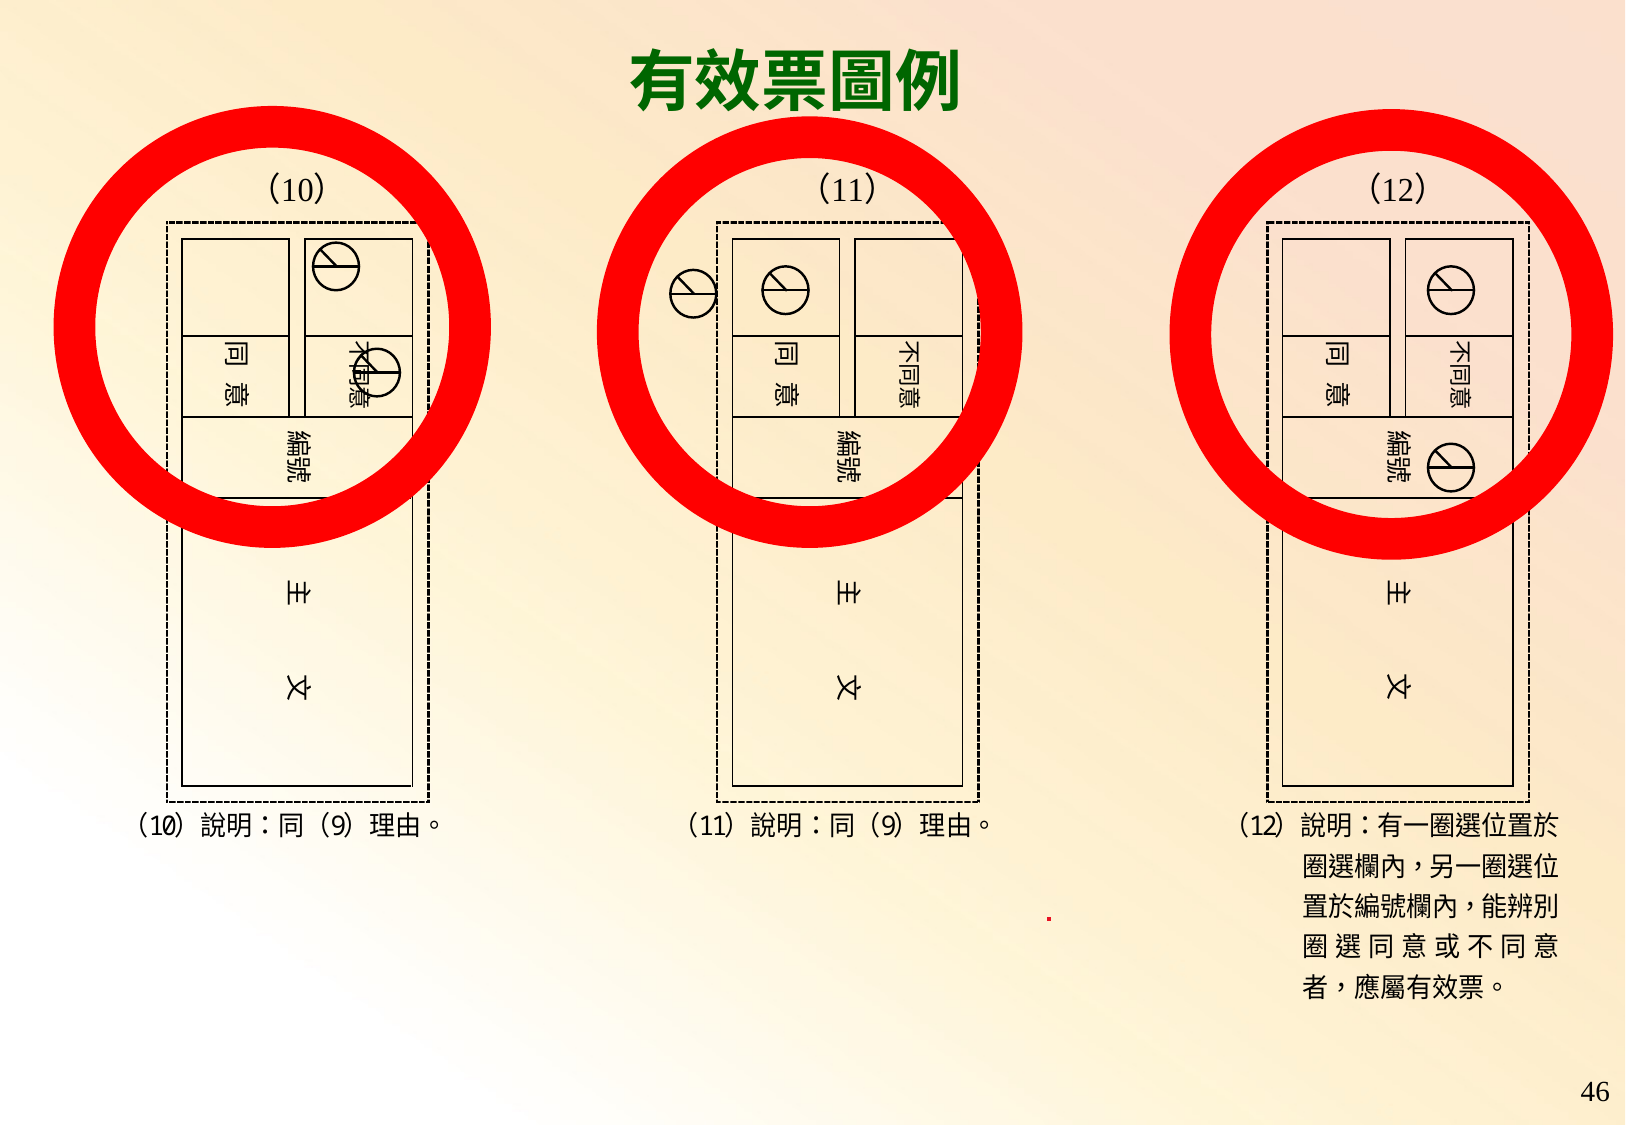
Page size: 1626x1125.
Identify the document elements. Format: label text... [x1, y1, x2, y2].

text_box 有效票圖例 [340, 30, 1250, 127]
picture [0, 0, 1626, 1125]
